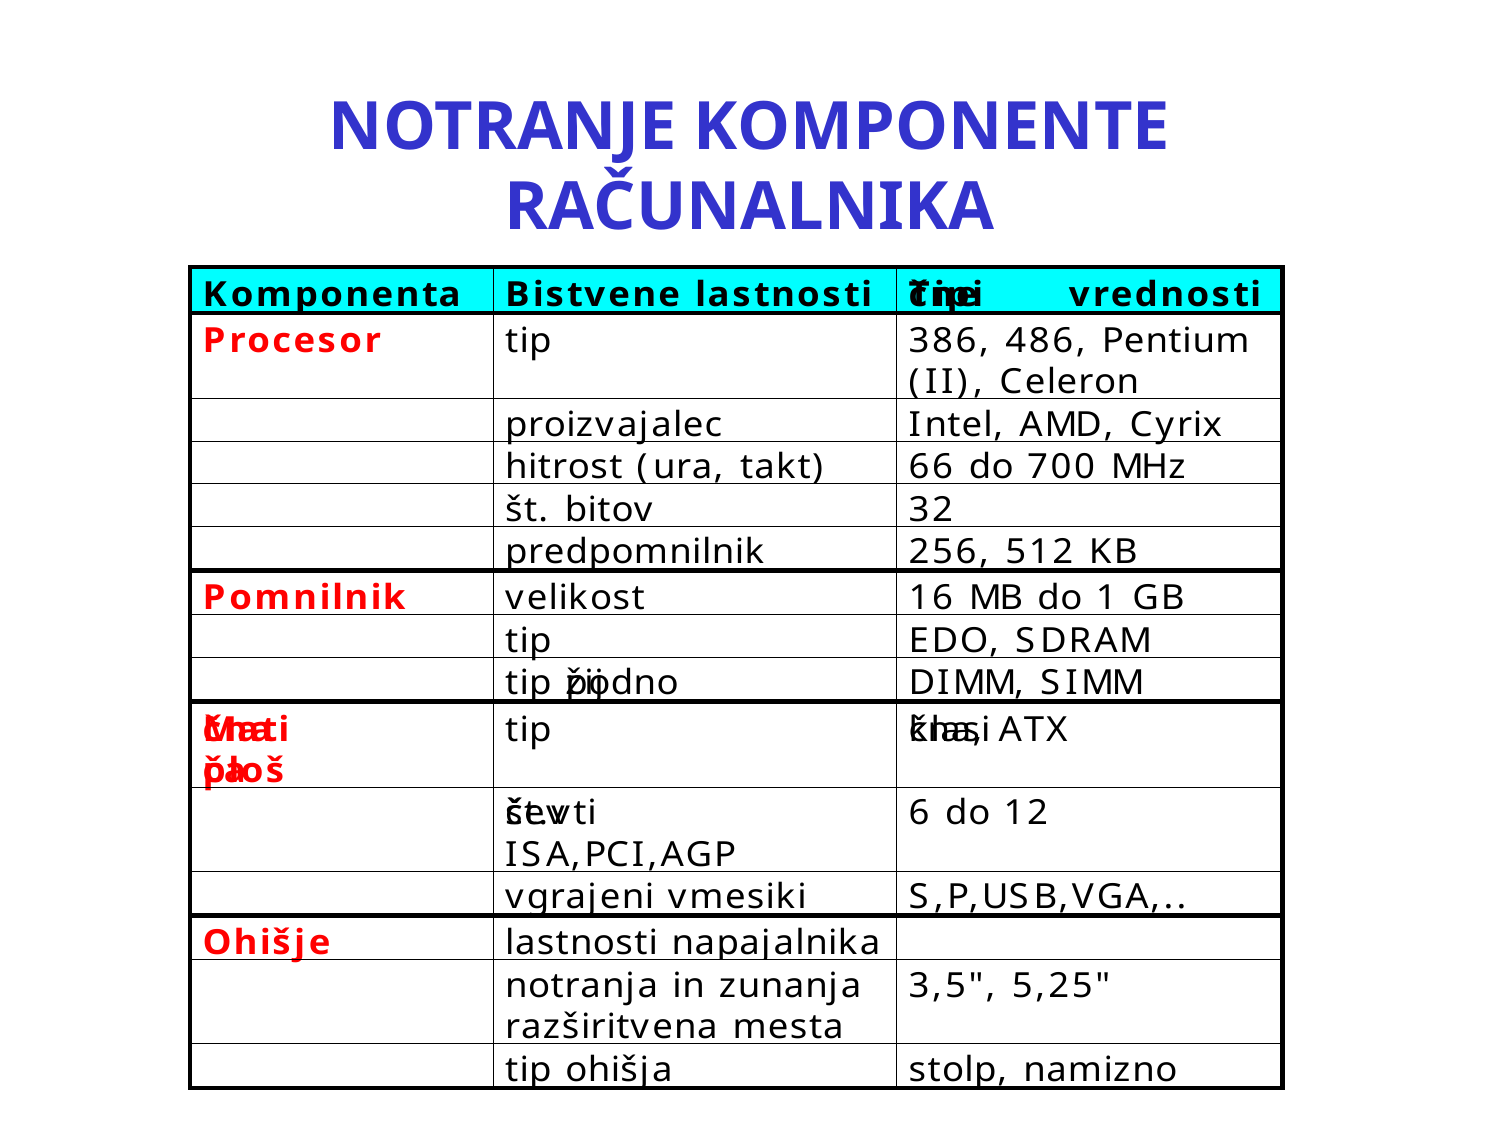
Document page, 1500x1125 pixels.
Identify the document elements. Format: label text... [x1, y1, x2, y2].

title NOTRANJE KOMPONENTE RAČUNALNIKA [112, 75, 1388, 250]
picture [187, 264, 1288, 1123]
